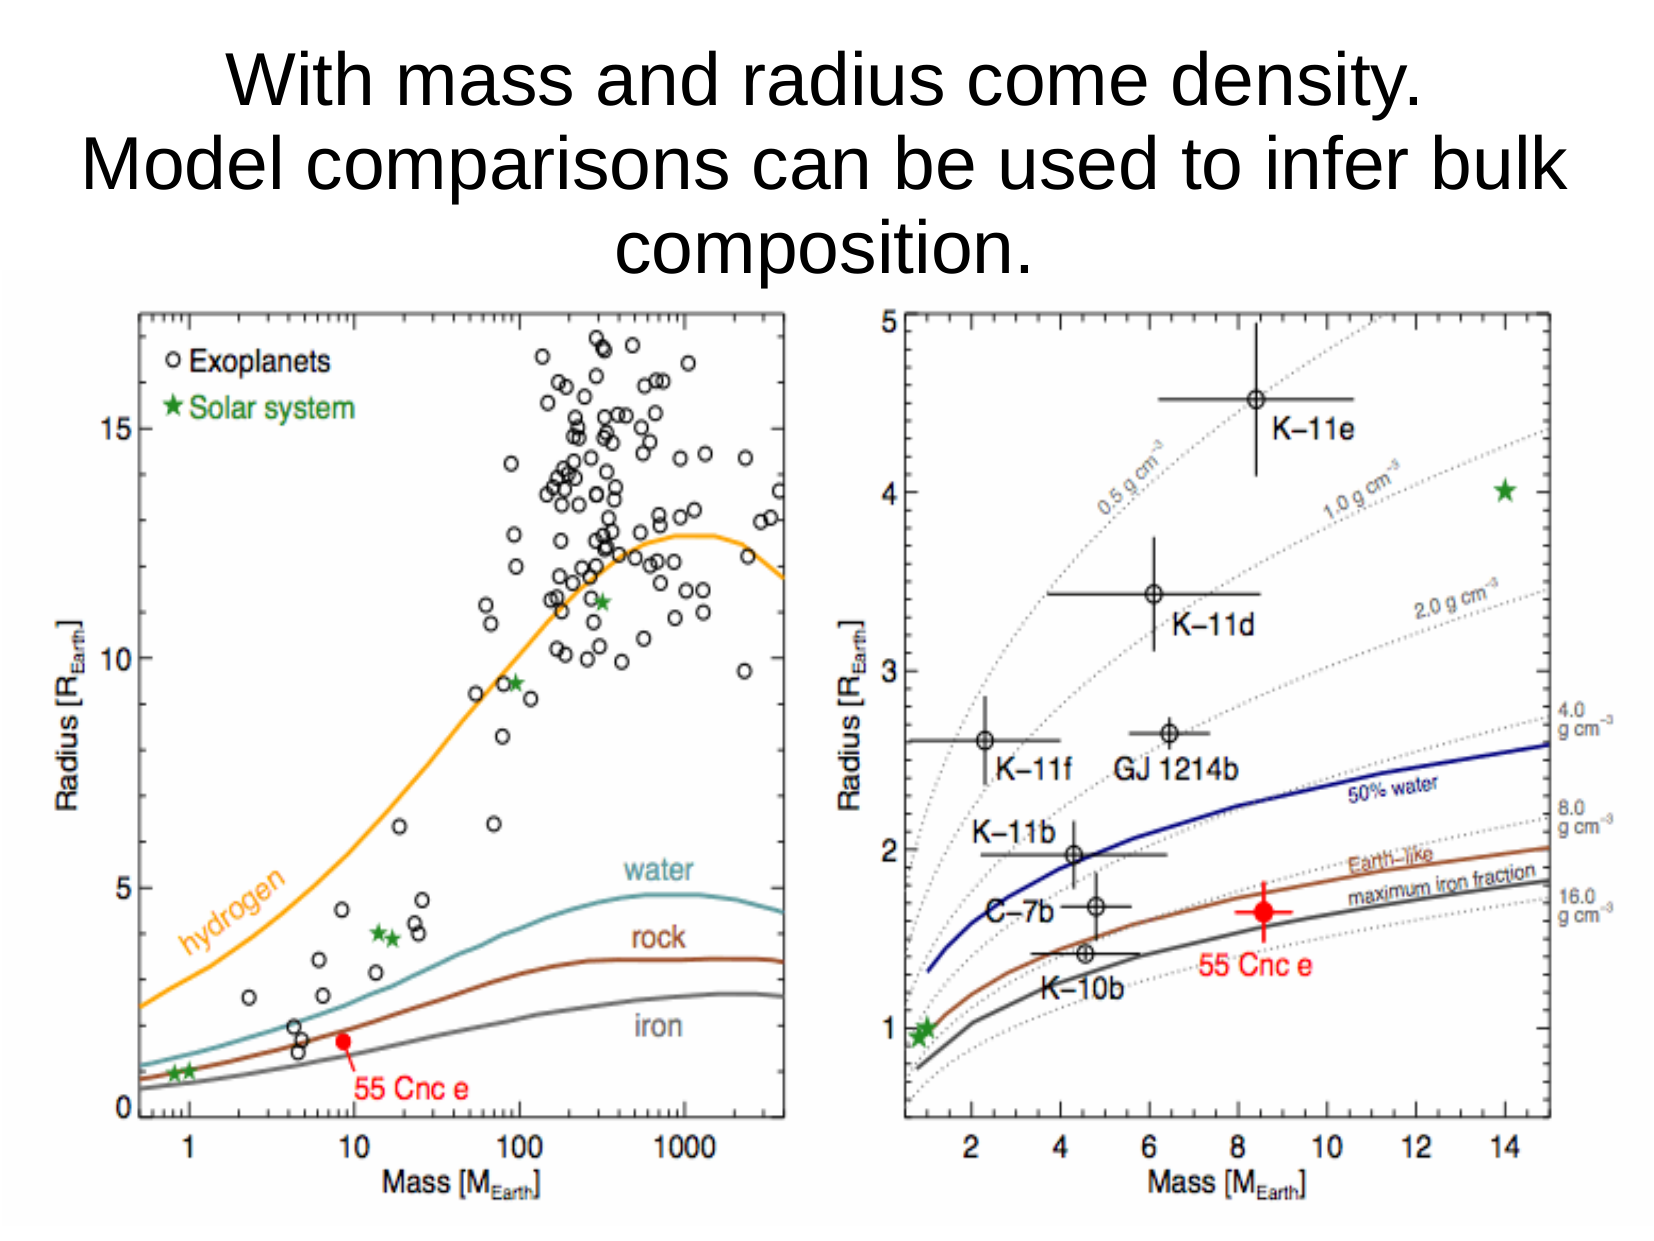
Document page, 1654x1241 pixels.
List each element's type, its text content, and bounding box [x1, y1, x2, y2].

text_box With mass and radius come density. Model comparisons can be used to infer bulk composition. [45, 30, 1606, 297]
picture [2, 270, 1654, 1226]
